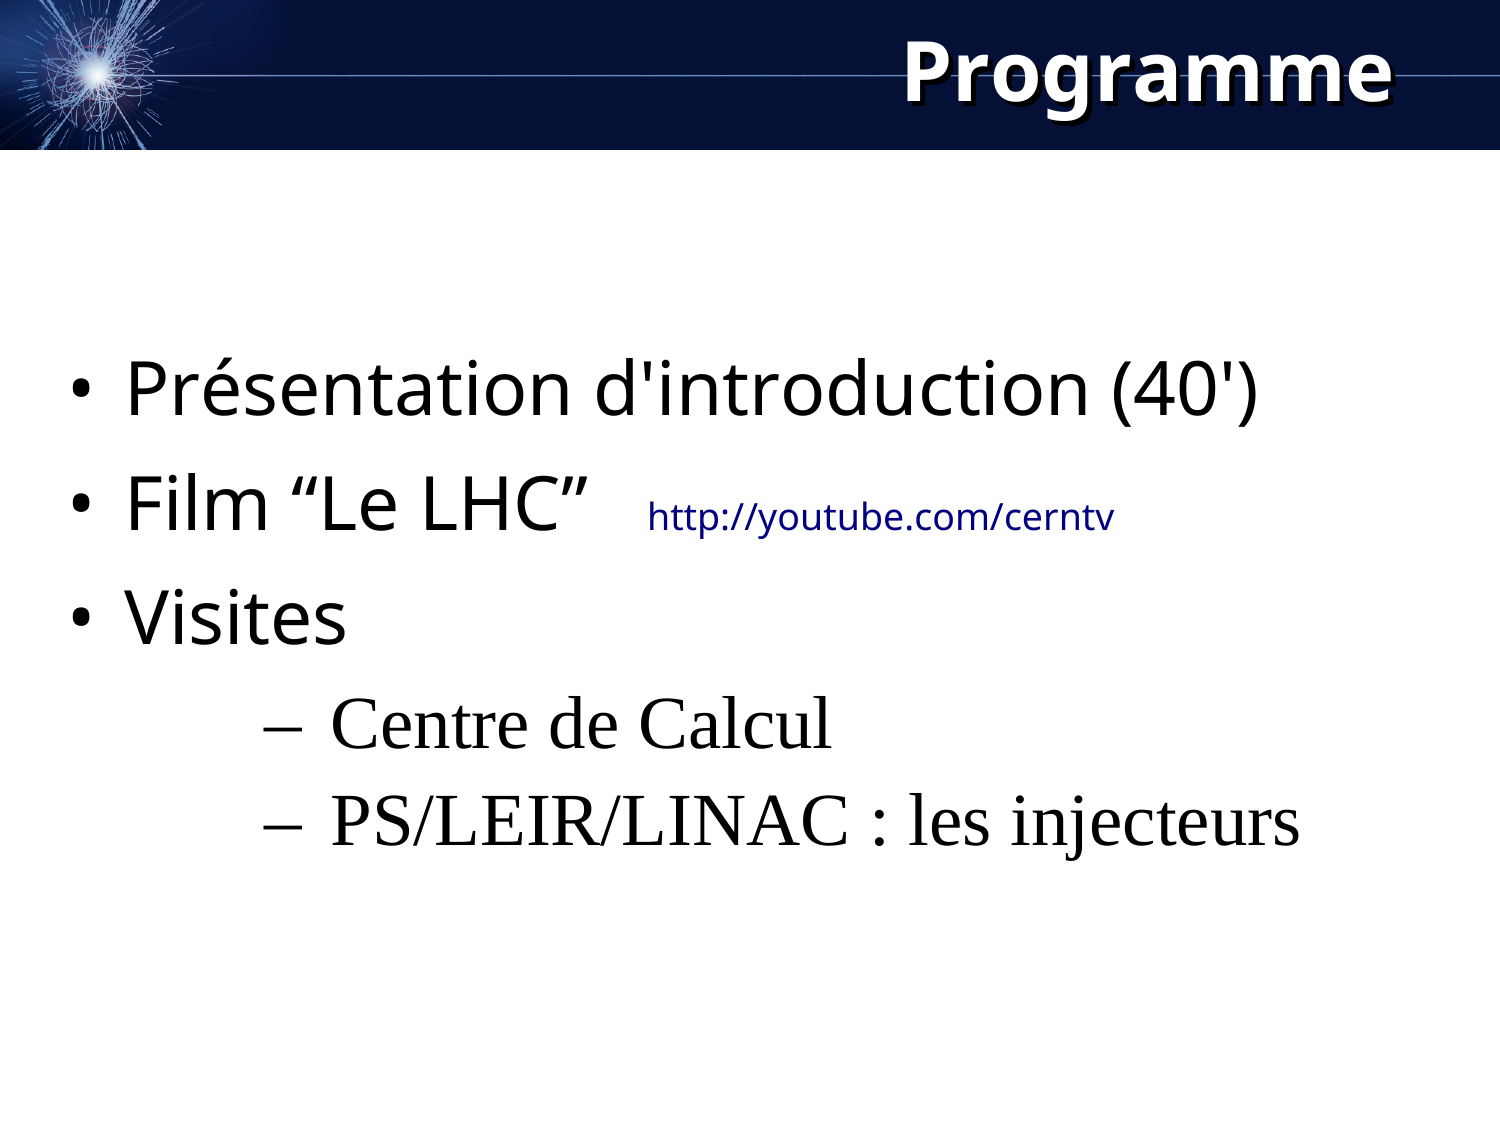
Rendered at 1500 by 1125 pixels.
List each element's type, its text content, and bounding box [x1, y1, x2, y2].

title Programme [885, 11, 1500, 128]
list Présentation d'introduction (40') Film “Le LHC” http://youtube.com/cerntv Visites Centre de Calcul PS/LEIR/LINAC : les injecteurs [53, 212, 1477, 922]
picture [0, 0, 1500, 150]
